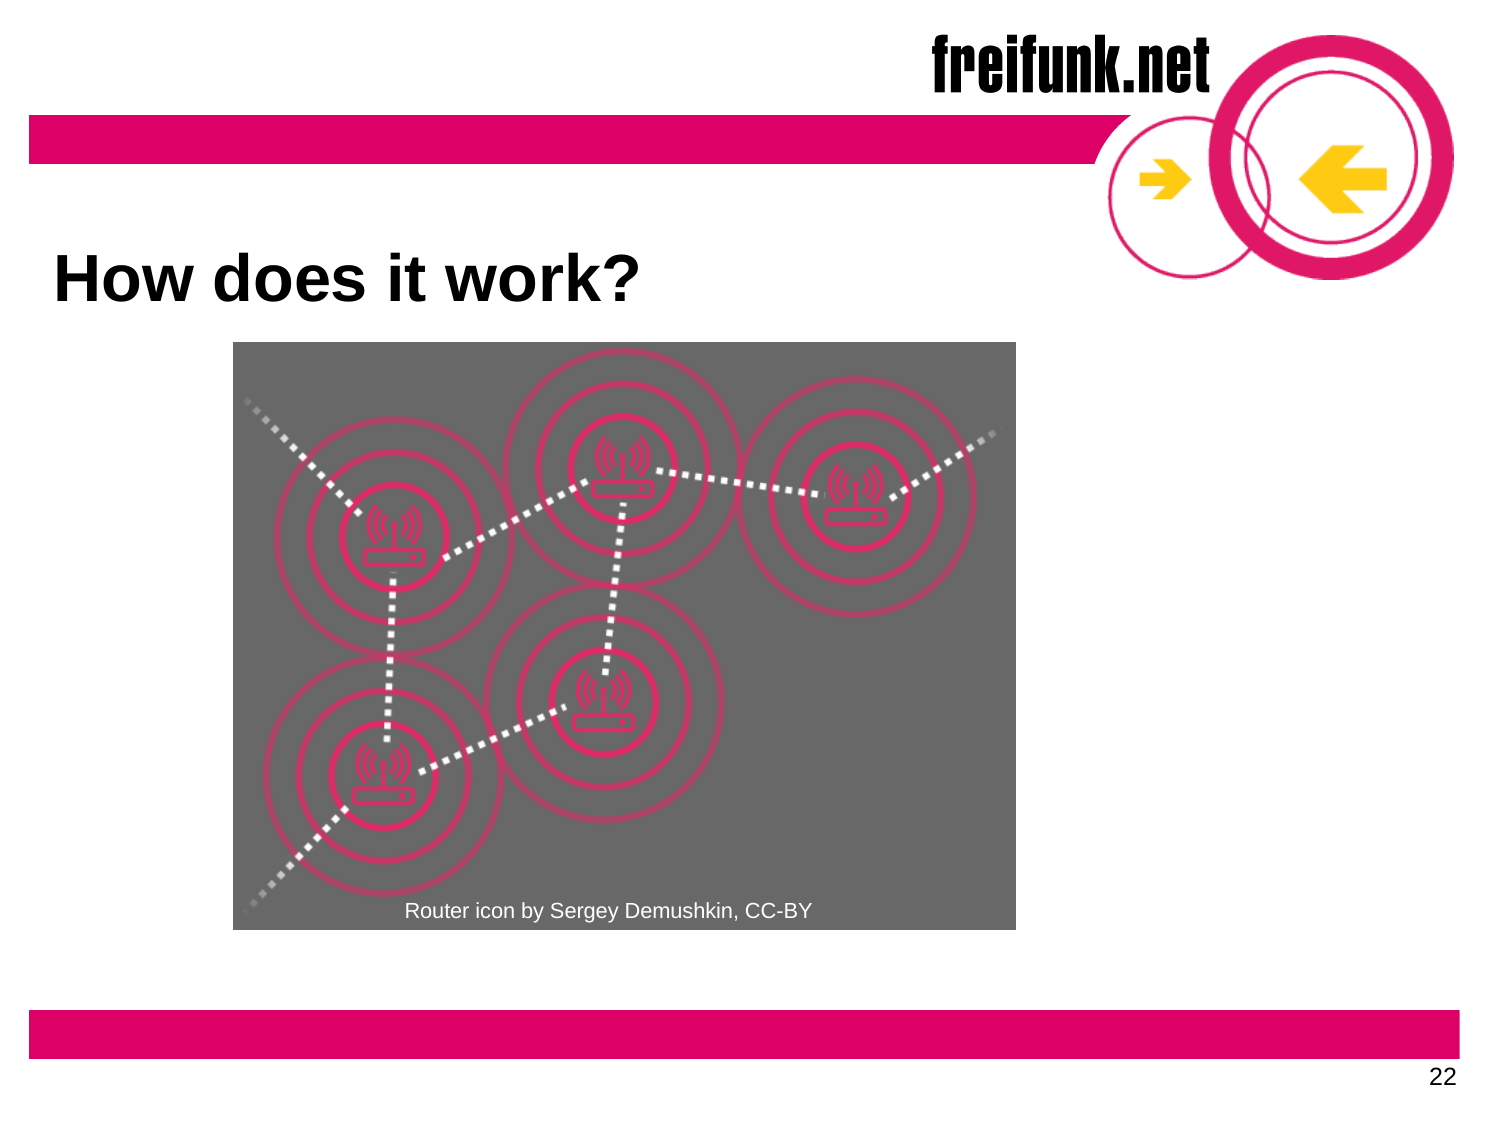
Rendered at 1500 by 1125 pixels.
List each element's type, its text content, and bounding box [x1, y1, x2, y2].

picture [233, 396, 1016, 930]
text_box Router icon by Sergey Demushkin, CC-BY [389, 891, 829, 931]
text_box How does it work? [53, 236, 1046, 396]
picture [932, 34, 1454, 280]
